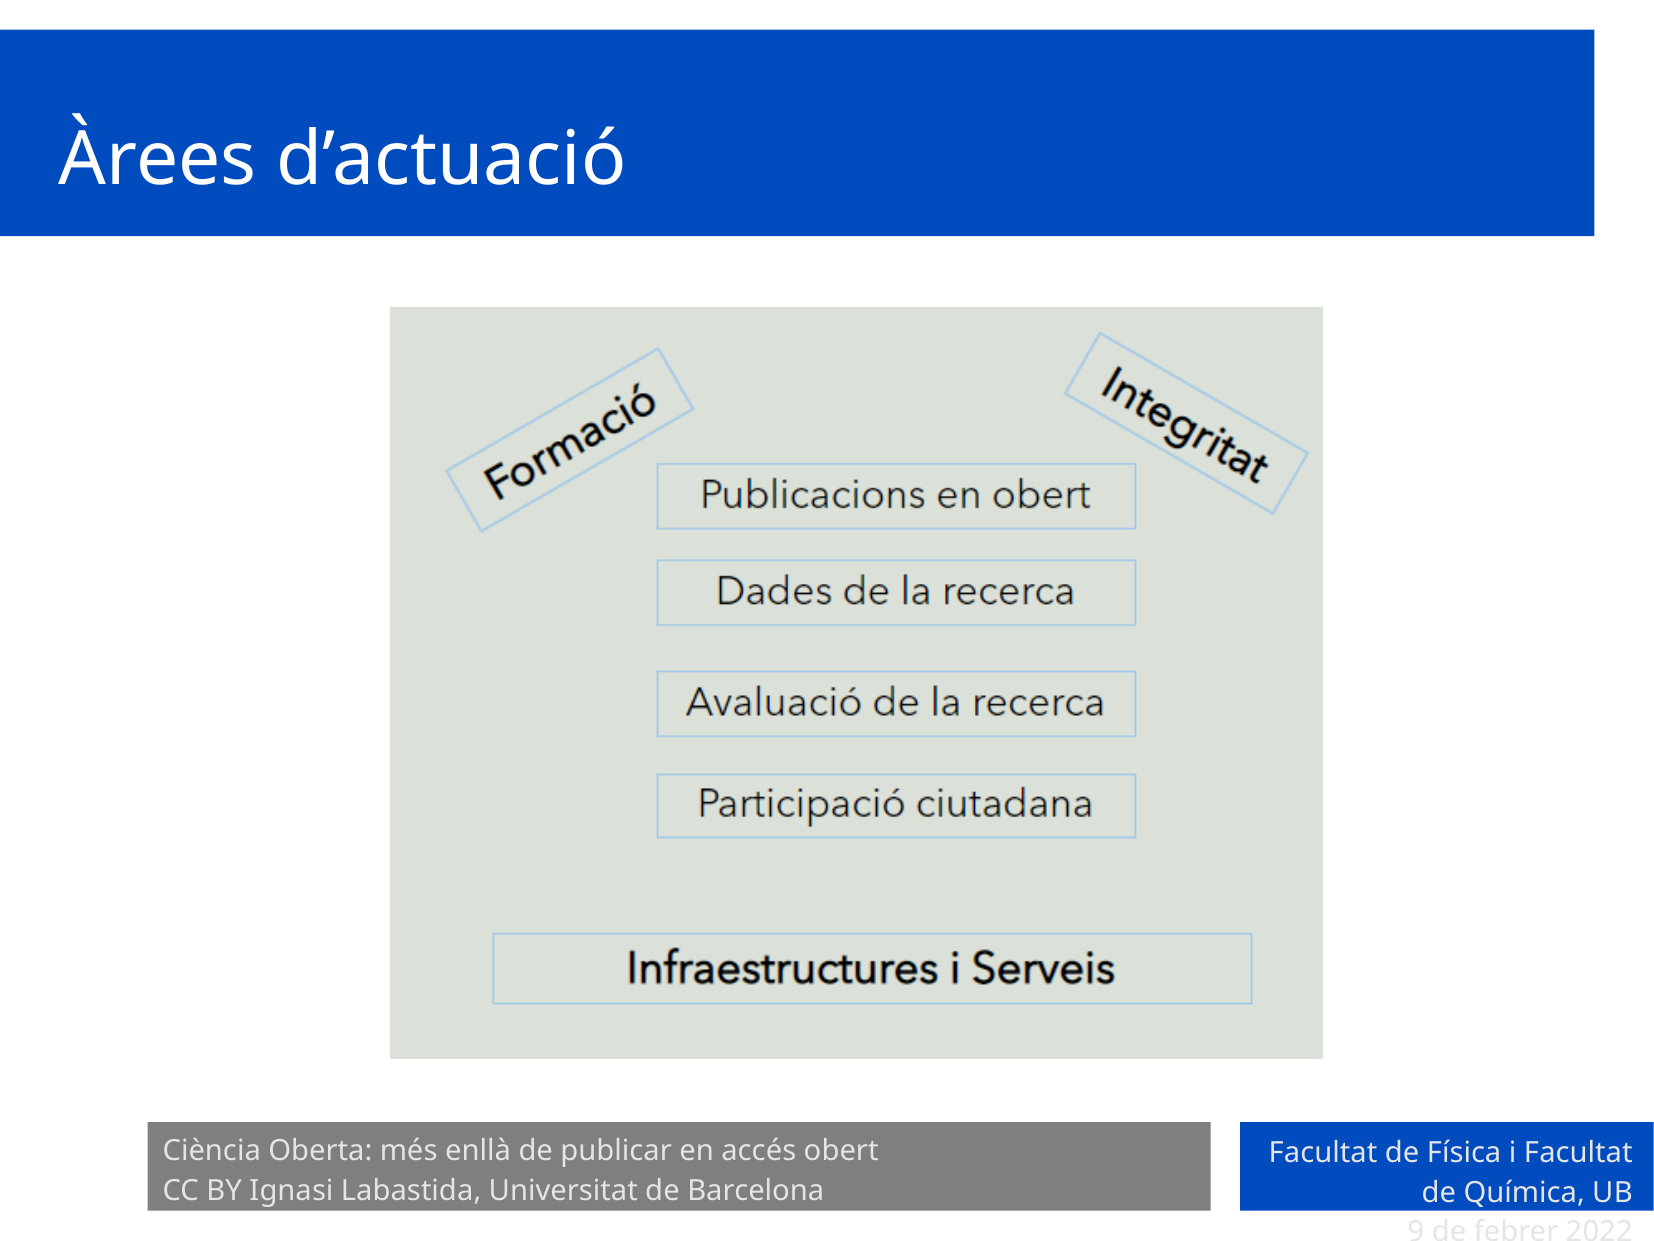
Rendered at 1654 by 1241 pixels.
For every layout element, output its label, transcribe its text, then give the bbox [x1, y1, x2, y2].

picture [389, 307, 1323, 1059]
title Àrees d’actuació [59, 59, 1595, 207]
